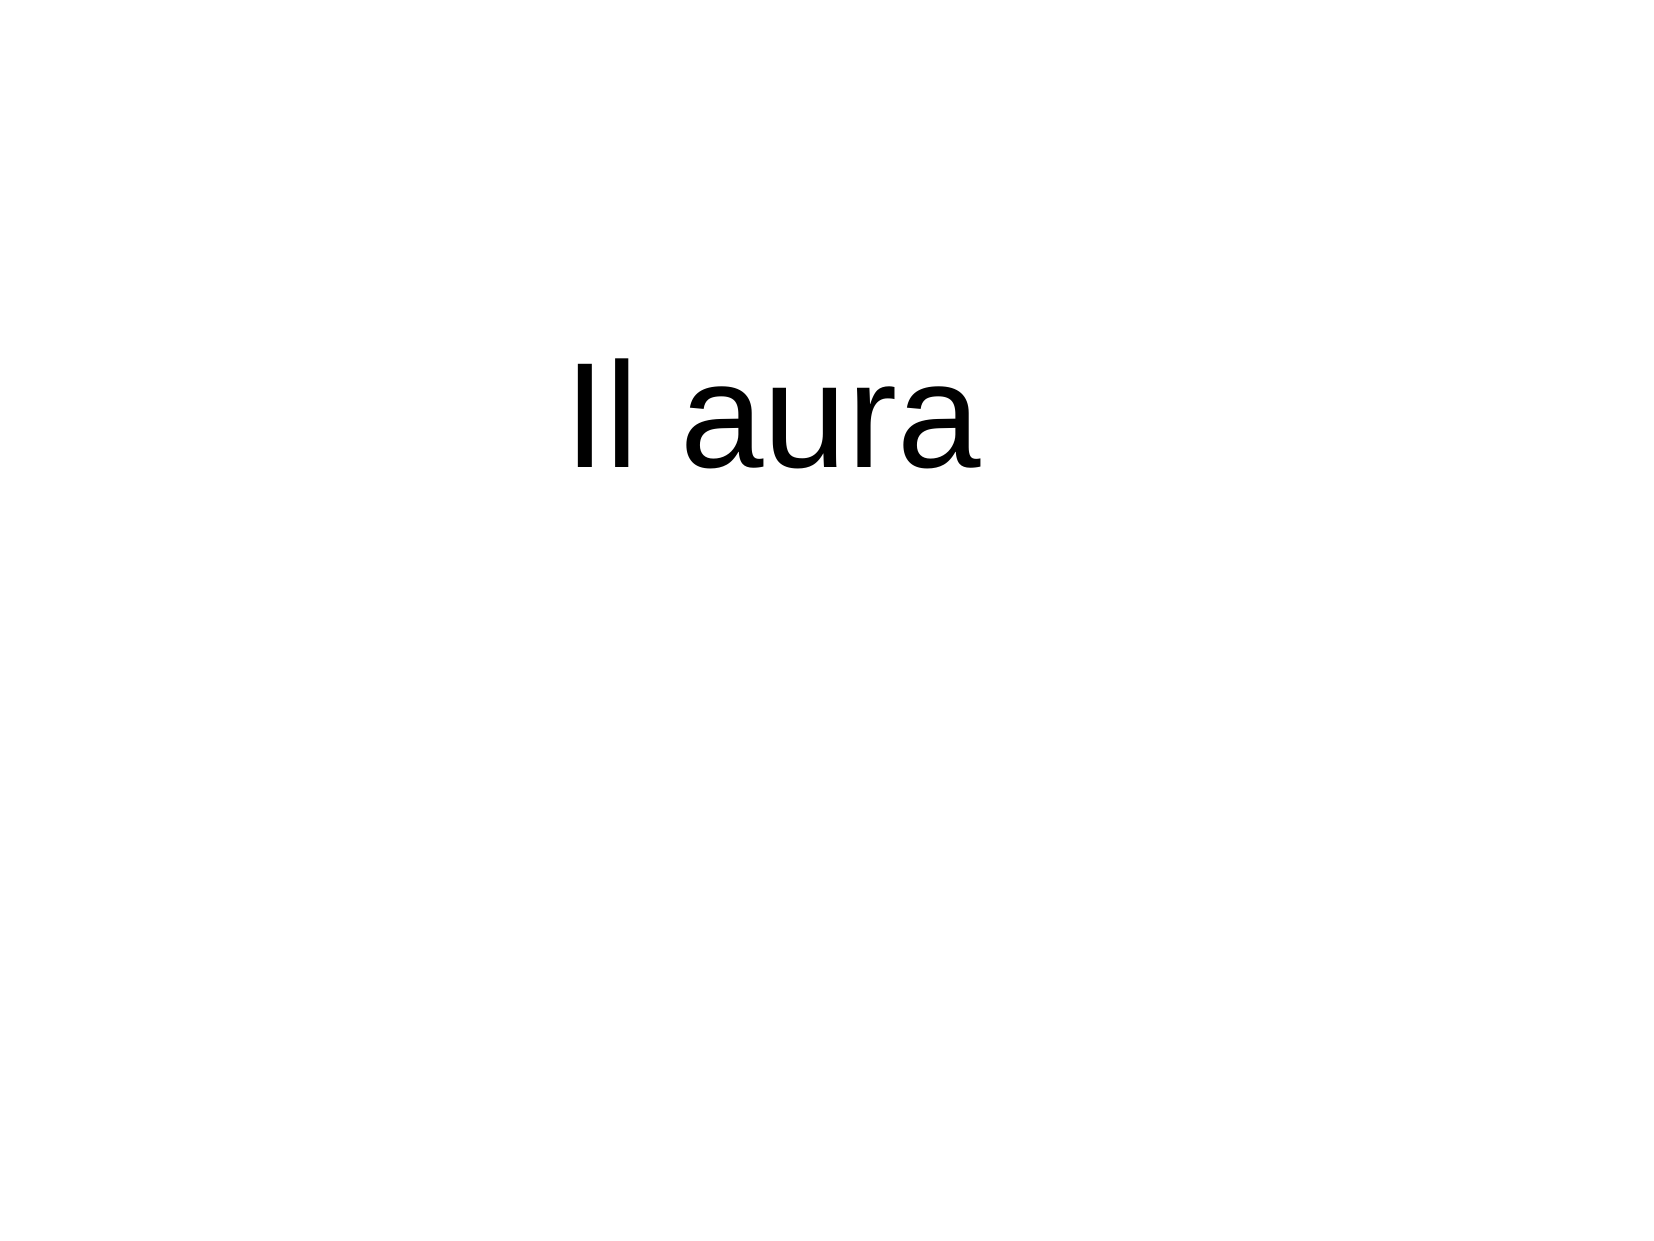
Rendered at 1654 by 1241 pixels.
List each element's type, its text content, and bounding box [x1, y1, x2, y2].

text_box Il aura [549, 324, 1447, 508]
